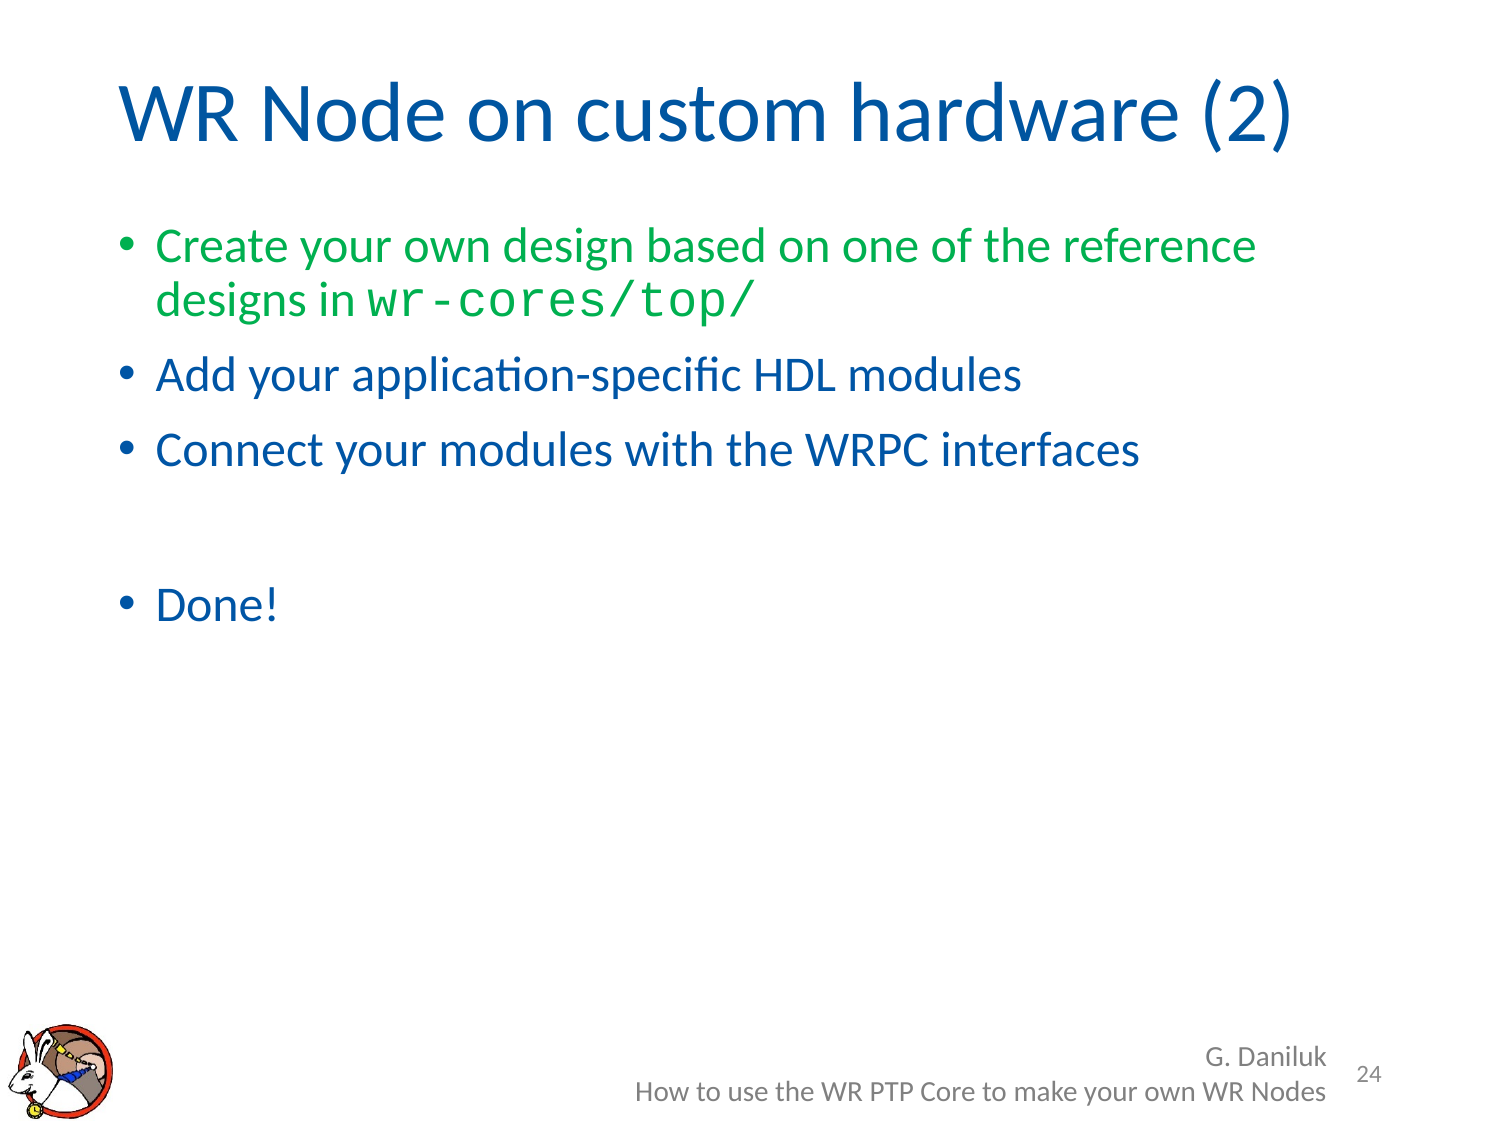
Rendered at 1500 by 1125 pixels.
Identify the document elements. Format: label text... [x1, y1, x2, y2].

list Create your own design based on one of the reference designs in wr-cores/top/ Add your application-specific HDL modules Connect your modules with the WRPC interfaces Done! [103, 211, 1397, 1014]
picture [7, 1024, 113, 1121]
title WR Node on custom hardware (2) [103, 59, 1397, 169]
text_box G. Daniluk How to use the WR PTP Core to make your own WR Nodes [112, 1029, 1342, 1115]
slide_number <number> [1342, 1042, 1397, 1103]
